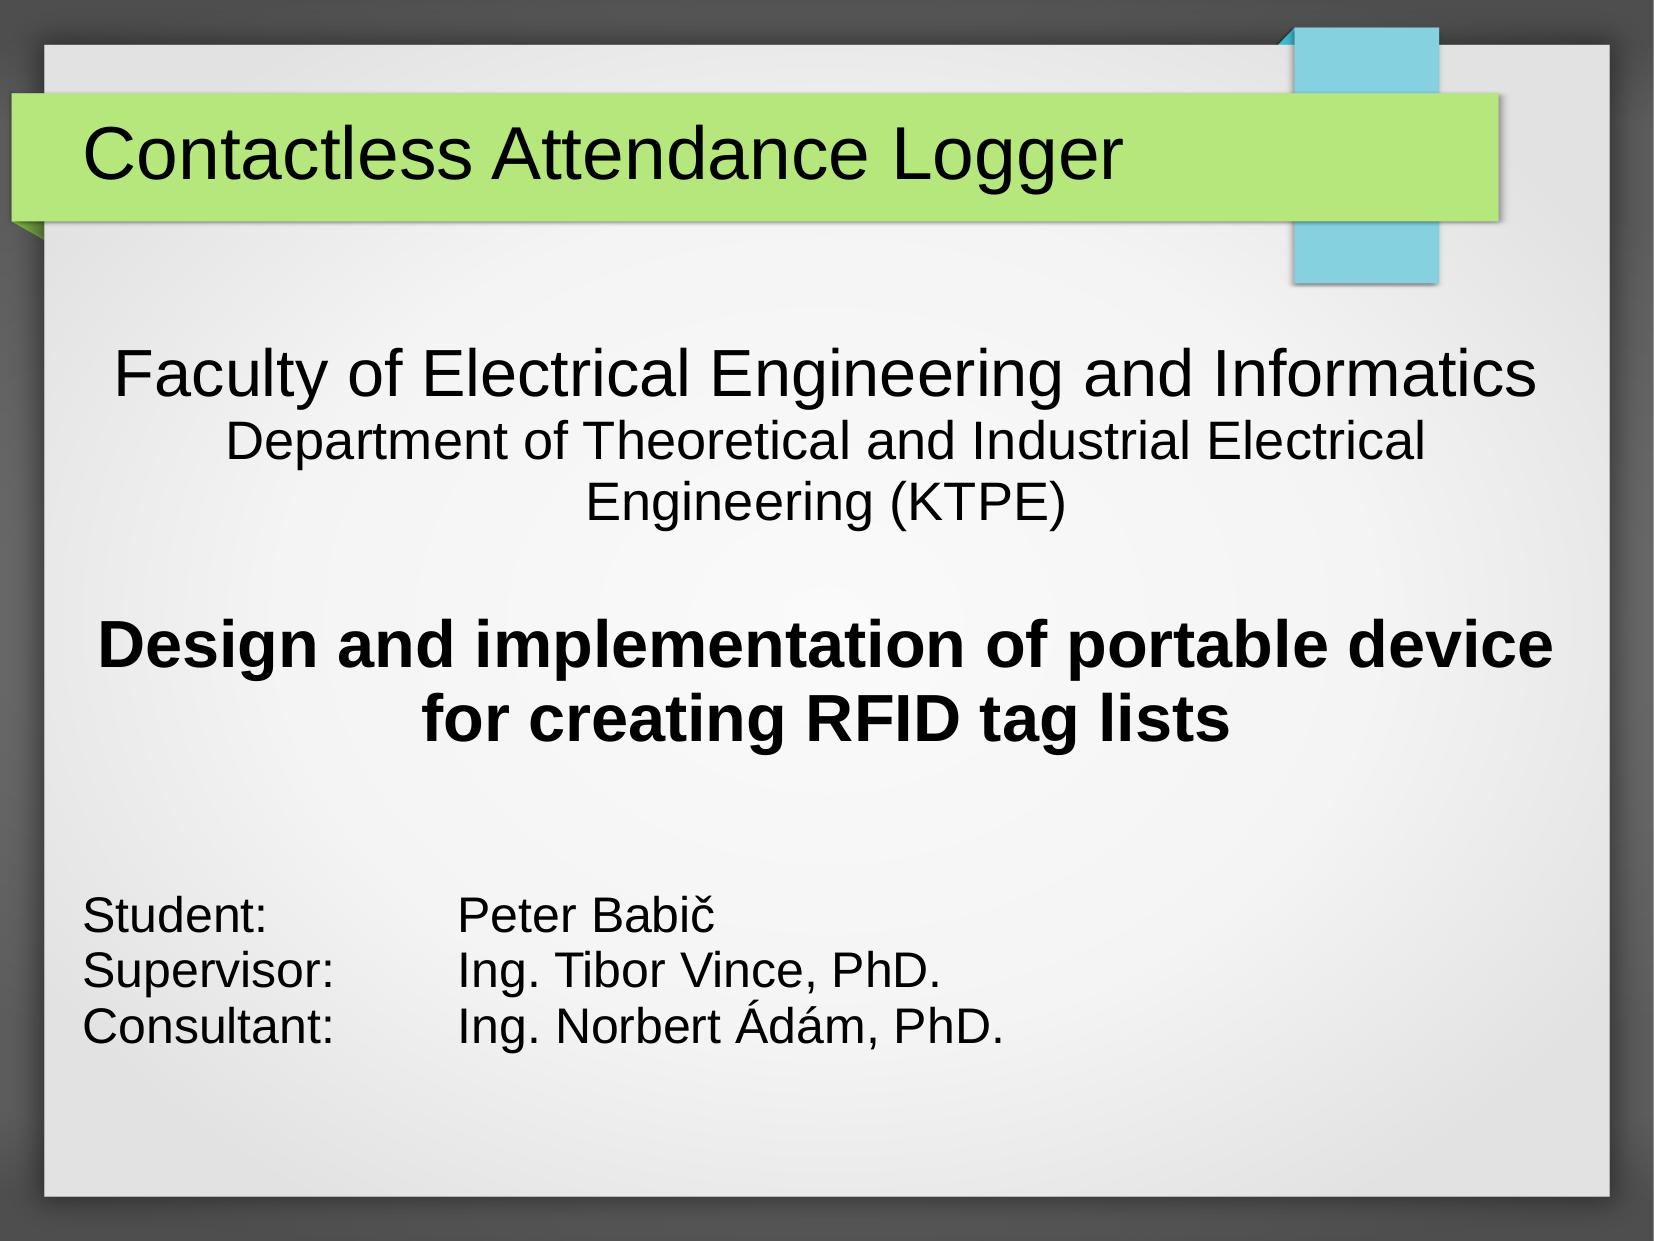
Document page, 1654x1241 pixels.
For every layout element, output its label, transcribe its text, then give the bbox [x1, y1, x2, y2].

subtitle Faculty of Electrical Engineering and Informatics Department of Theoretical and Industrial Electrical Engineering (KTPE) Design and implementation of portable device for creating RFID tag lists Student: Peter Babič Supervisor: Ing. Tibor Vince, PhD. Consultant: Ing. Norbert Ádám, PhD. [82, 295, 1571, 1095]
title Contactless Attendance Logger [82, 94, 1264, 213]
picture [0, 0, 1654, 1241]
